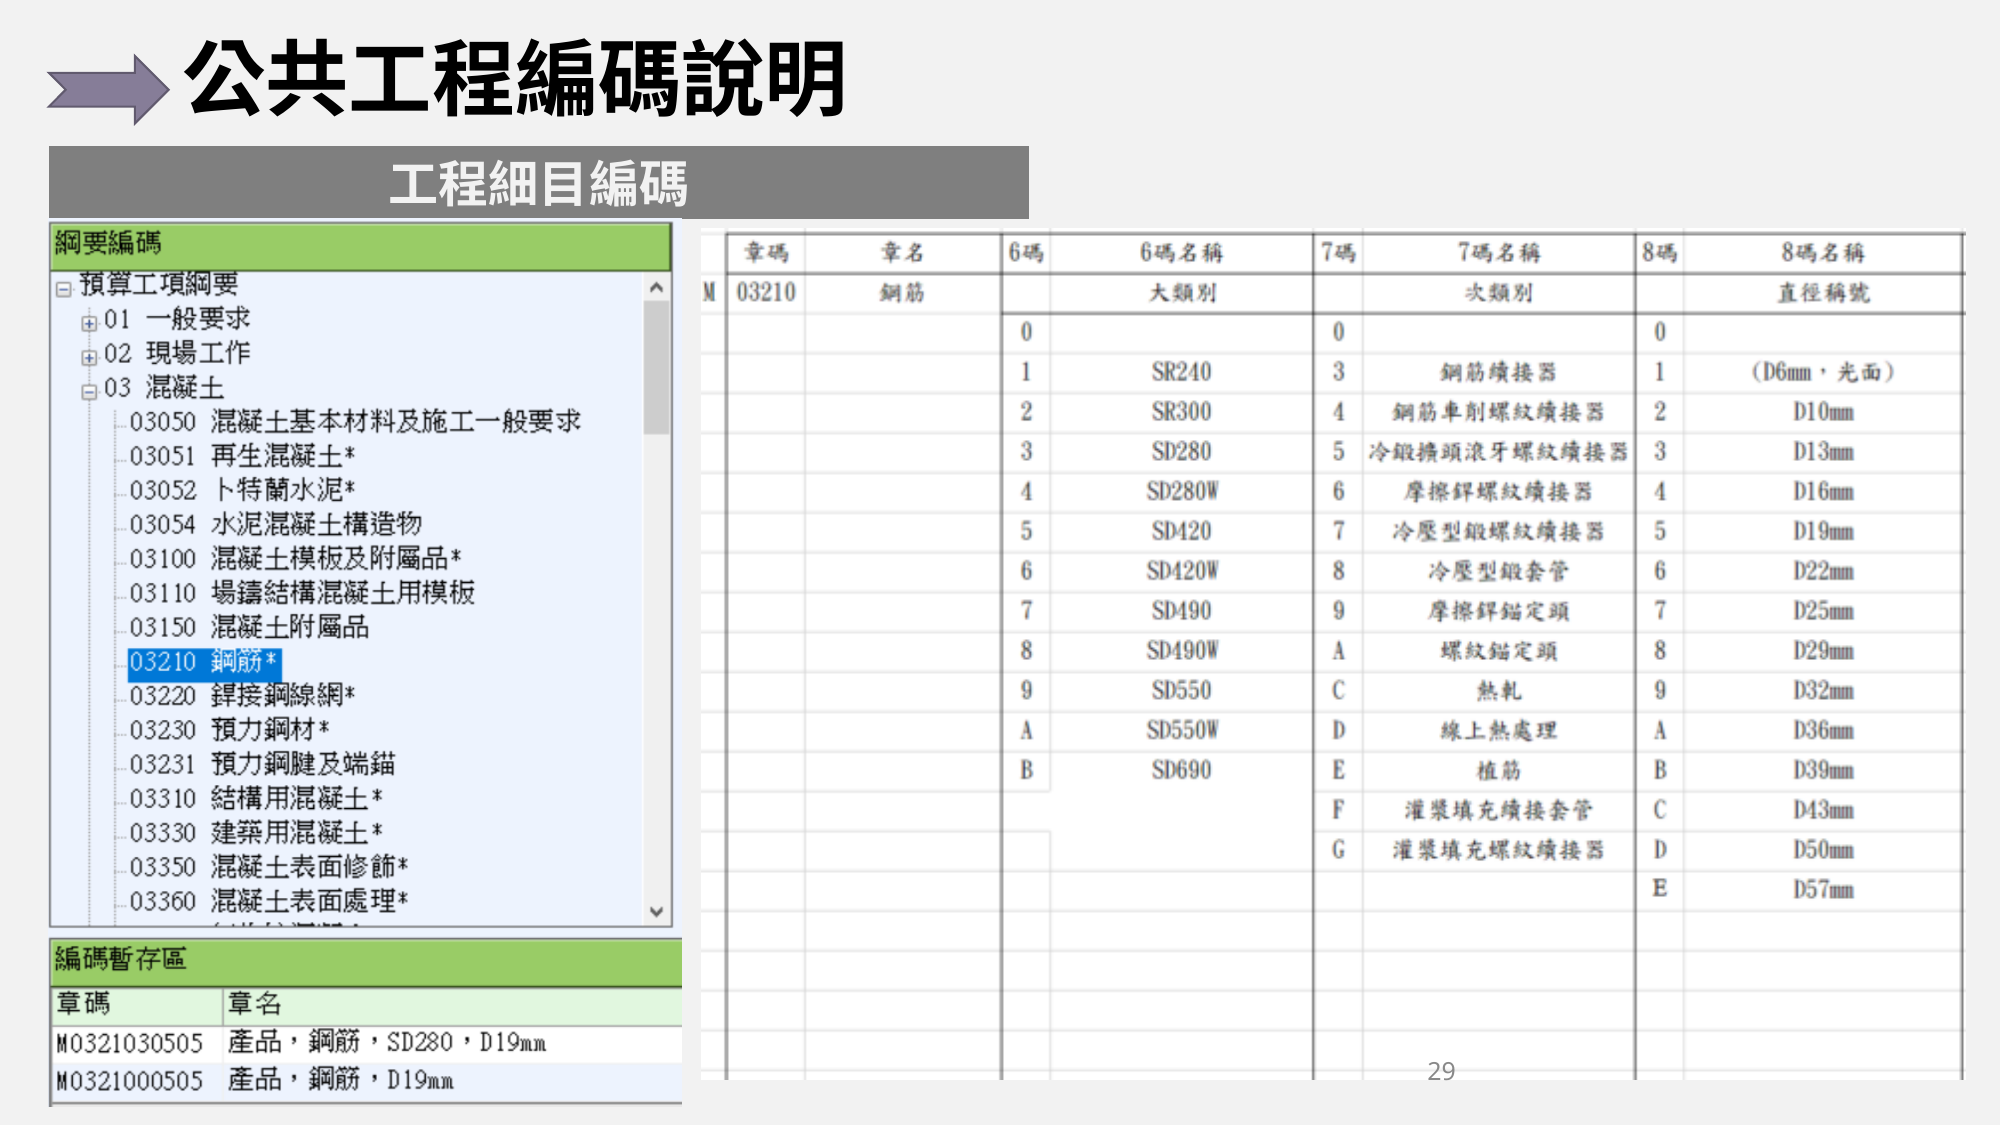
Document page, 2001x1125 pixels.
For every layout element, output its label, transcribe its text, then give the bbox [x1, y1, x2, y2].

text_box 29 [1412, 1042, 1863, 1103]
text_box 公共工程編碼說明 [167, 18, 1375, 135]
picture [701, 228, 1966, 1080]
text_box 工程細目編碼 [49, 146, 1029, 219]
picture [48, 218, 682, 1107]
text_box [48, 55, 167, 124]
